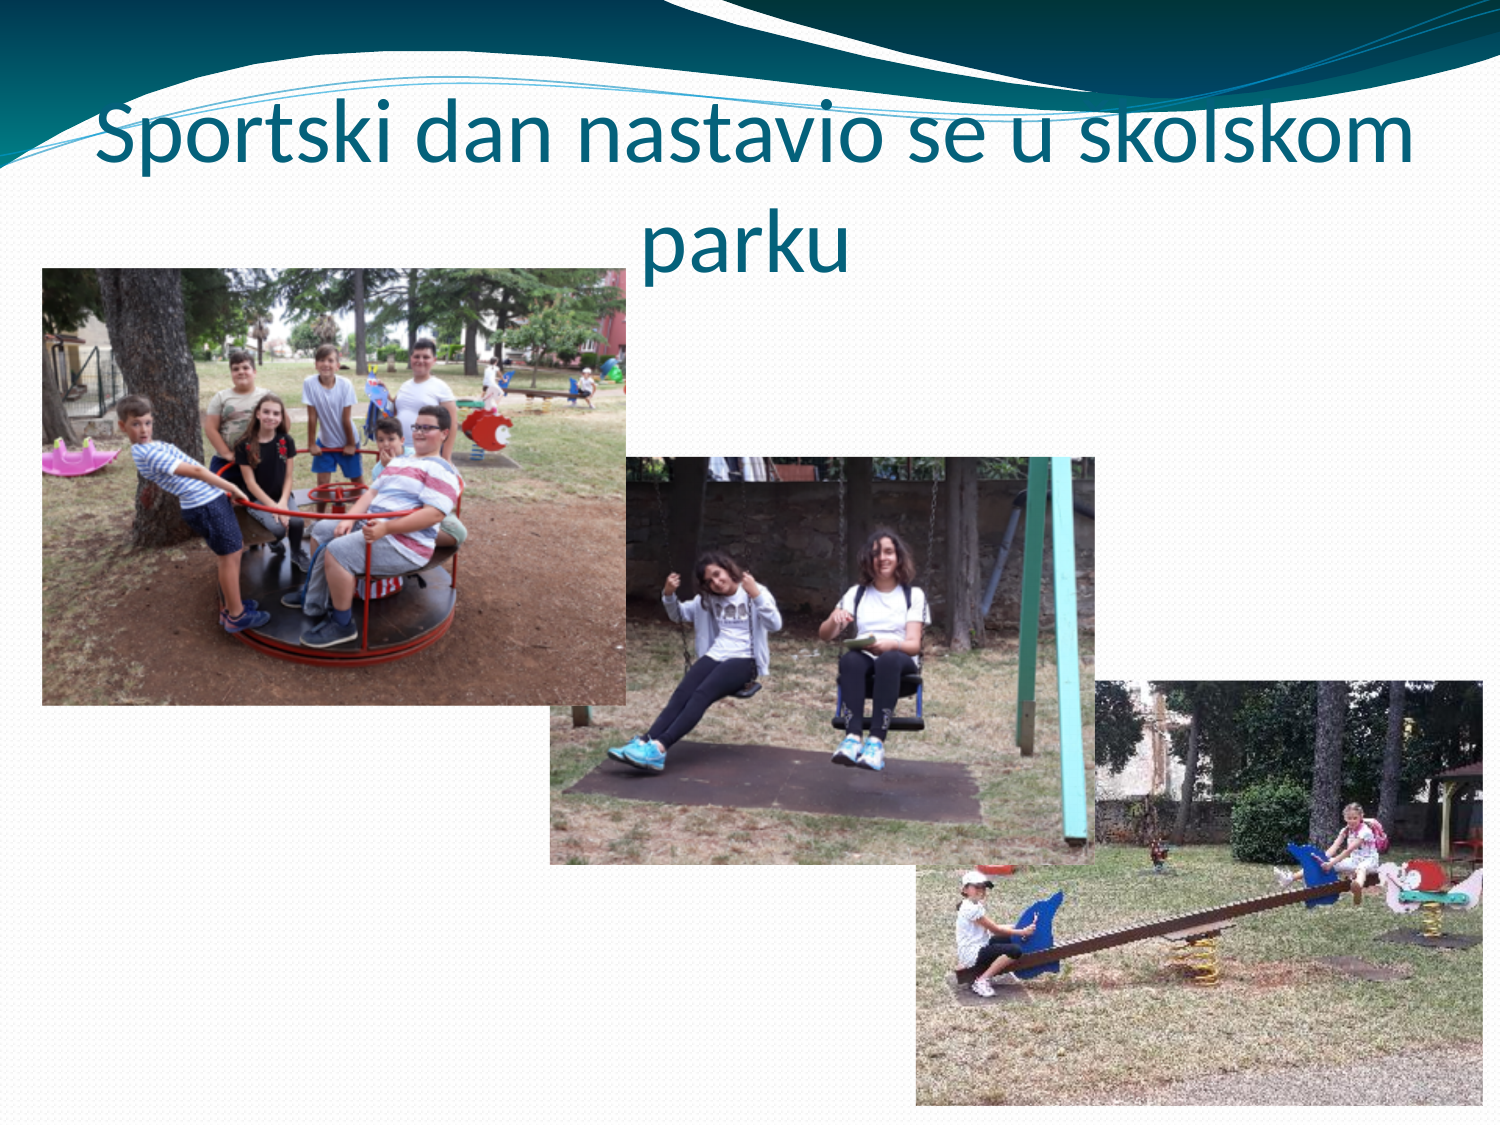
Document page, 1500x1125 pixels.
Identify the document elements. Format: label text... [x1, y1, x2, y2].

title Sportski dan nastavio se u školskom parku [88, 19, 1426, 291]
picture [41, 267, 1483, 1106]
